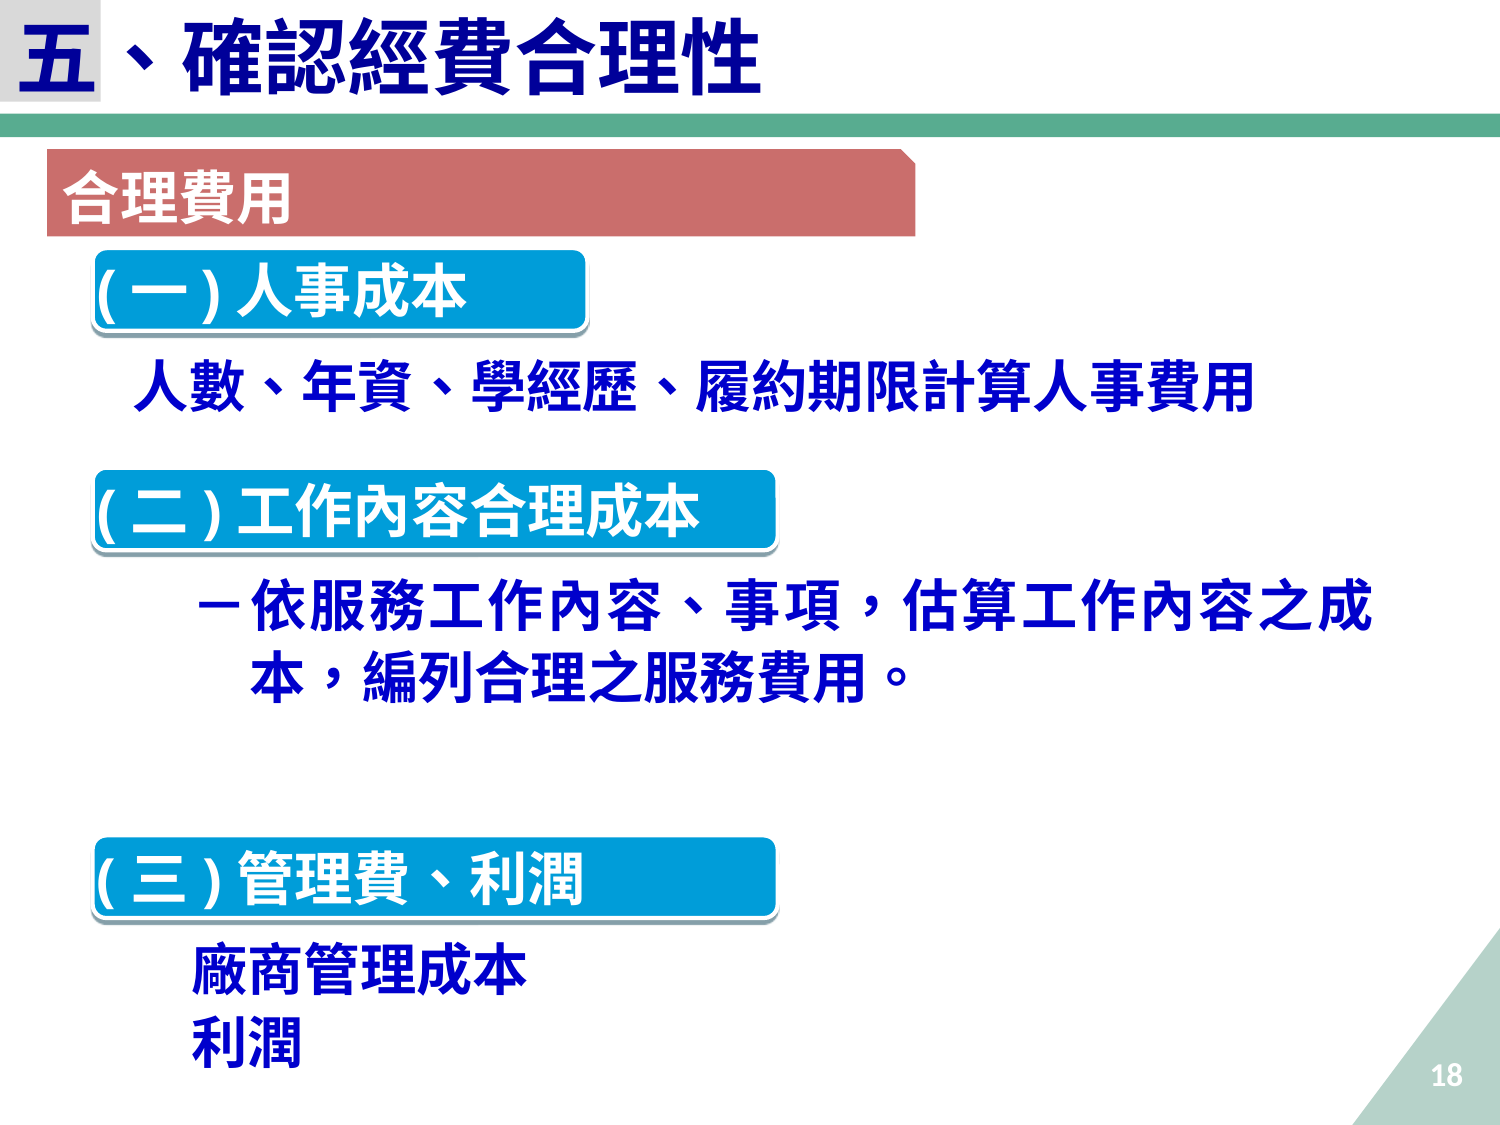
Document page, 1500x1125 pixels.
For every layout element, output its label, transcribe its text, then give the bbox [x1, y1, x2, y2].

text_box (一)人事成本 [92, 248, 588, 331]
text_box (二)工作內容合理成本 [92, 467, 778, 551]
text_box [0, 113, 1500, 138]
text_box [1388, 927, 1500, 1125]
text_box 五、確認經費合理性 [0, 0, 1465, 113]
text_box 人數、年資、學經歷、履約期限計算人事費用 －依服務工作內容、事項，估算工作內容之成本，編列合理之服務費用。 廠商管理成本 利潤 [0, 265, 1388, 1125]
text_box (三)管理費、利潤 [92, 835, 778, 919]
slide_number <編號> [1388, 1042, 1478, 1103]
text_box 合理費用 [47, 149, 916, 237]
